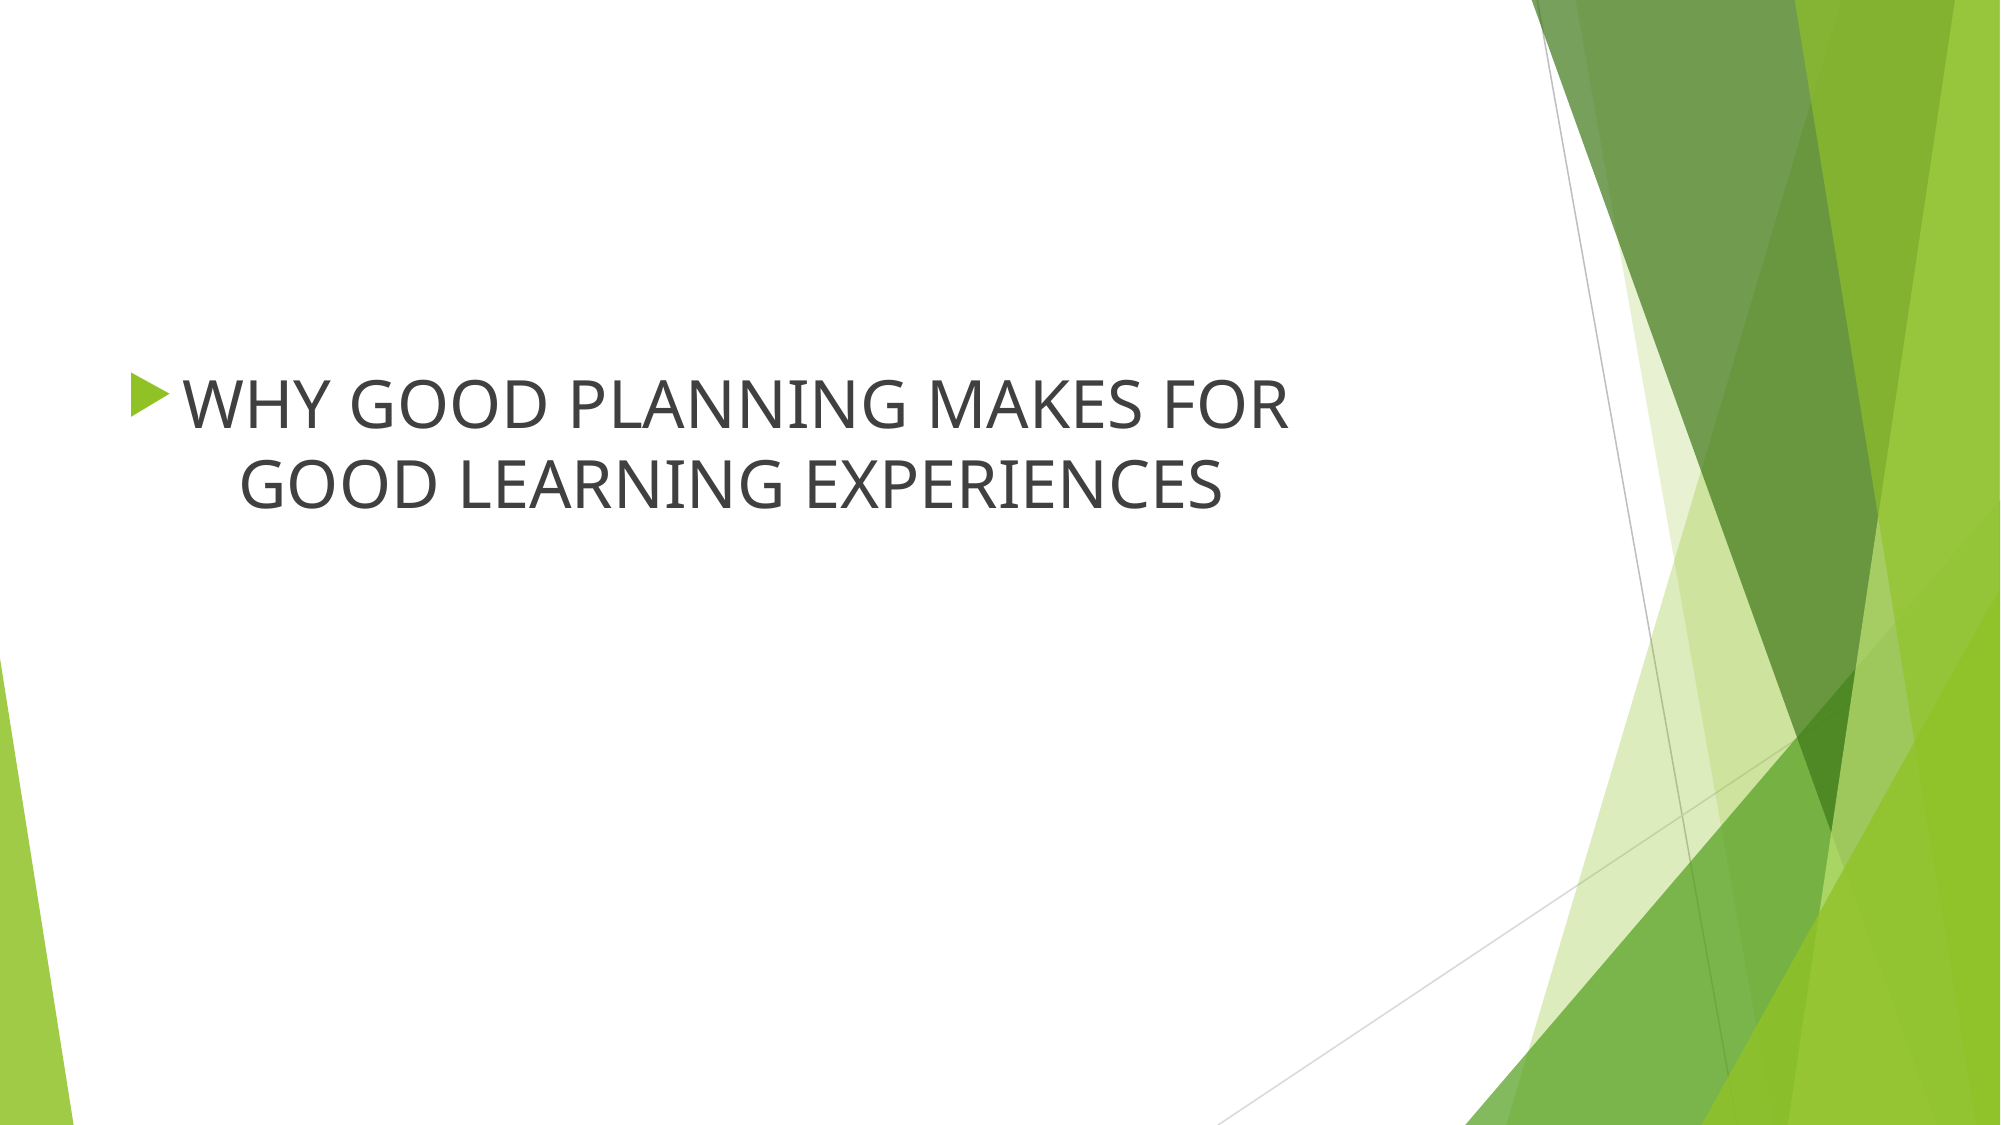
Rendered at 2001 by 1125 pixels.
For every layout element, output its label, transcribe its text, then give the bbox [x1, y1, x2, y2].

list WHY GOOD PLANNING MAKES FOR GOOD LEARNING EXPERIENCES [111, 354, 1522, 992]
